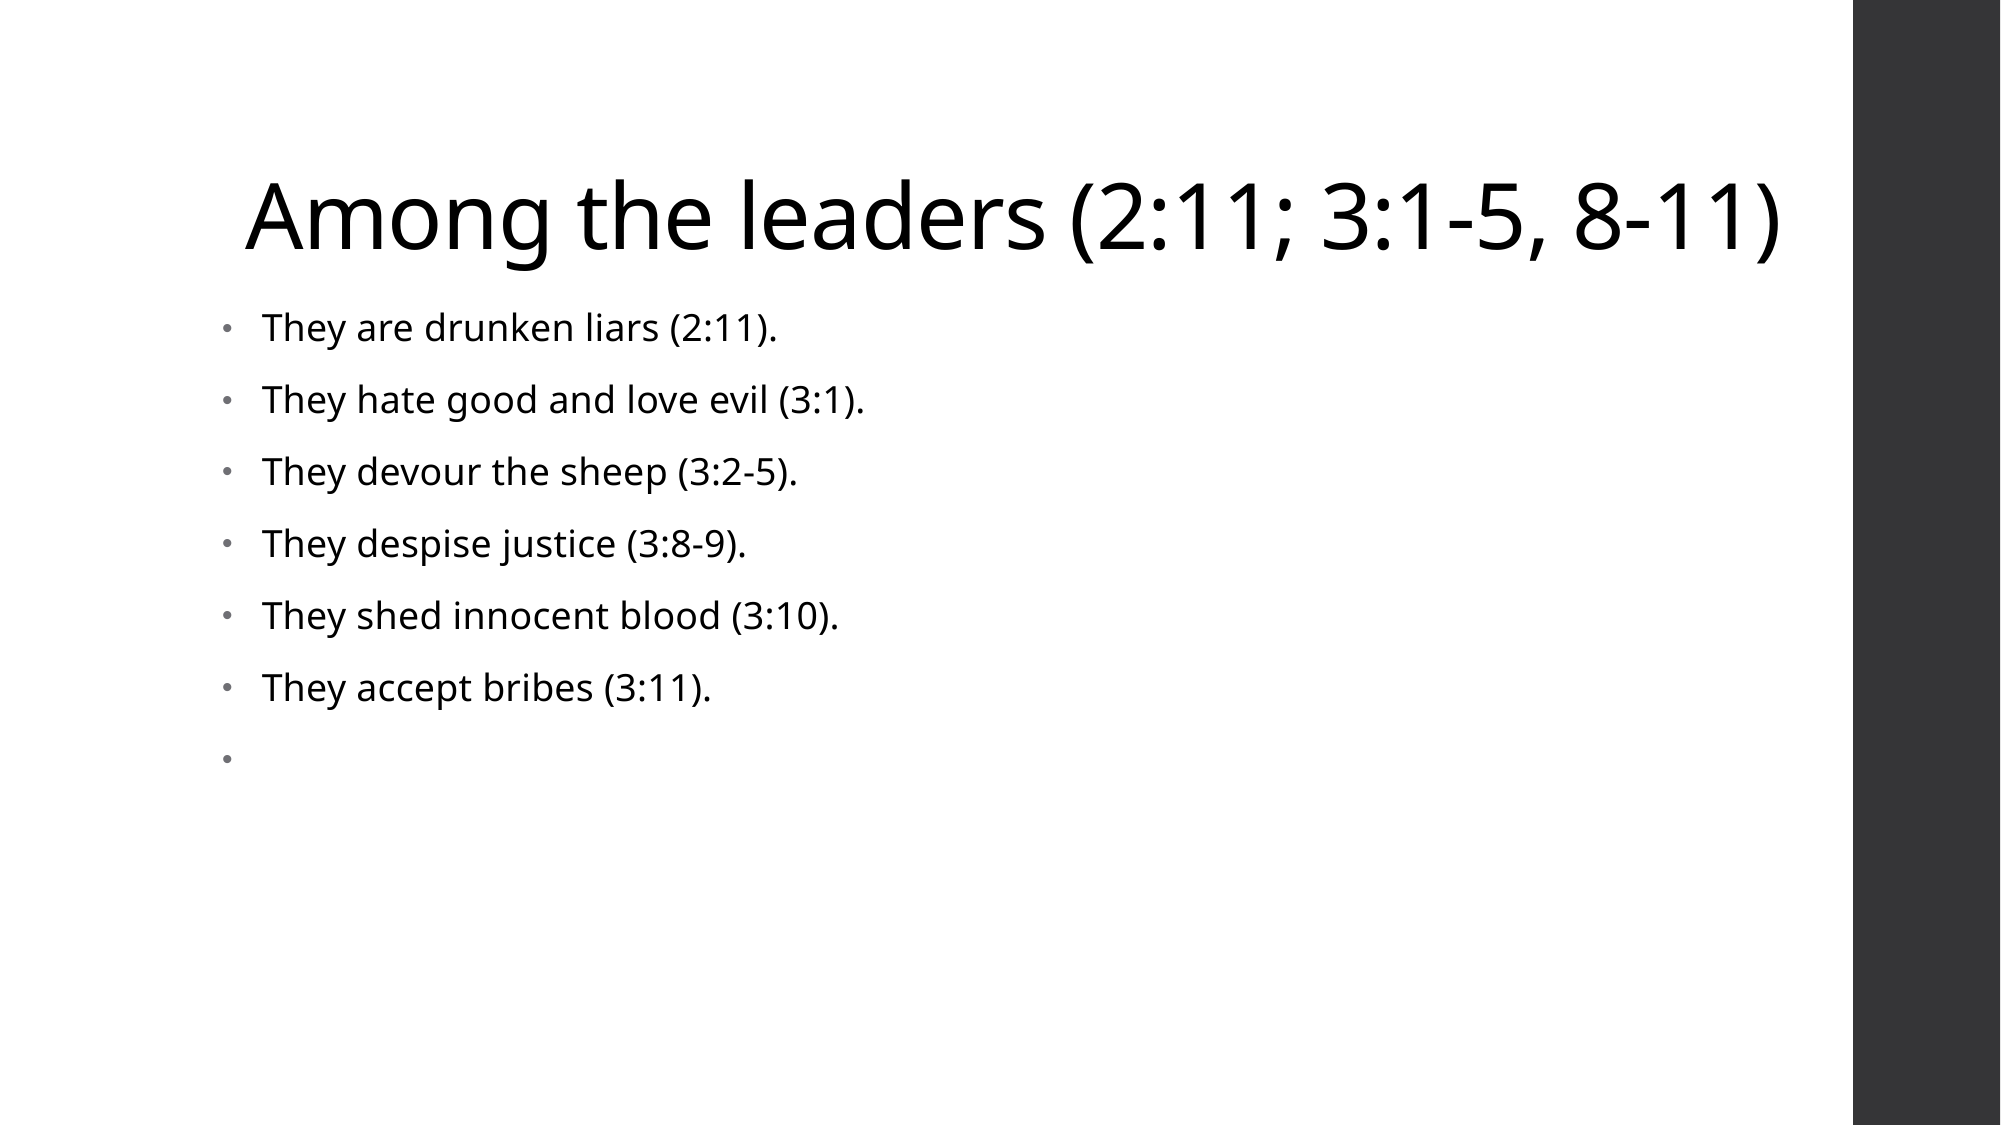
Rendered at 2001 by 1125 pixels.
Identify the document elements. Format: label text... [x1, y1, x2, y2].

list They are drunken liars (2:11). They hate good and love evil (3:1). They devour the sheep (3:2-5). They despise justice (3:8-9). They shed innocent blood (3:10). They accept bribes (3:11). [206, 299, 1617, 1014]
title Among the leaders (2:11; 3:1-5, 8-11) [206, 60, 1797, 278]
